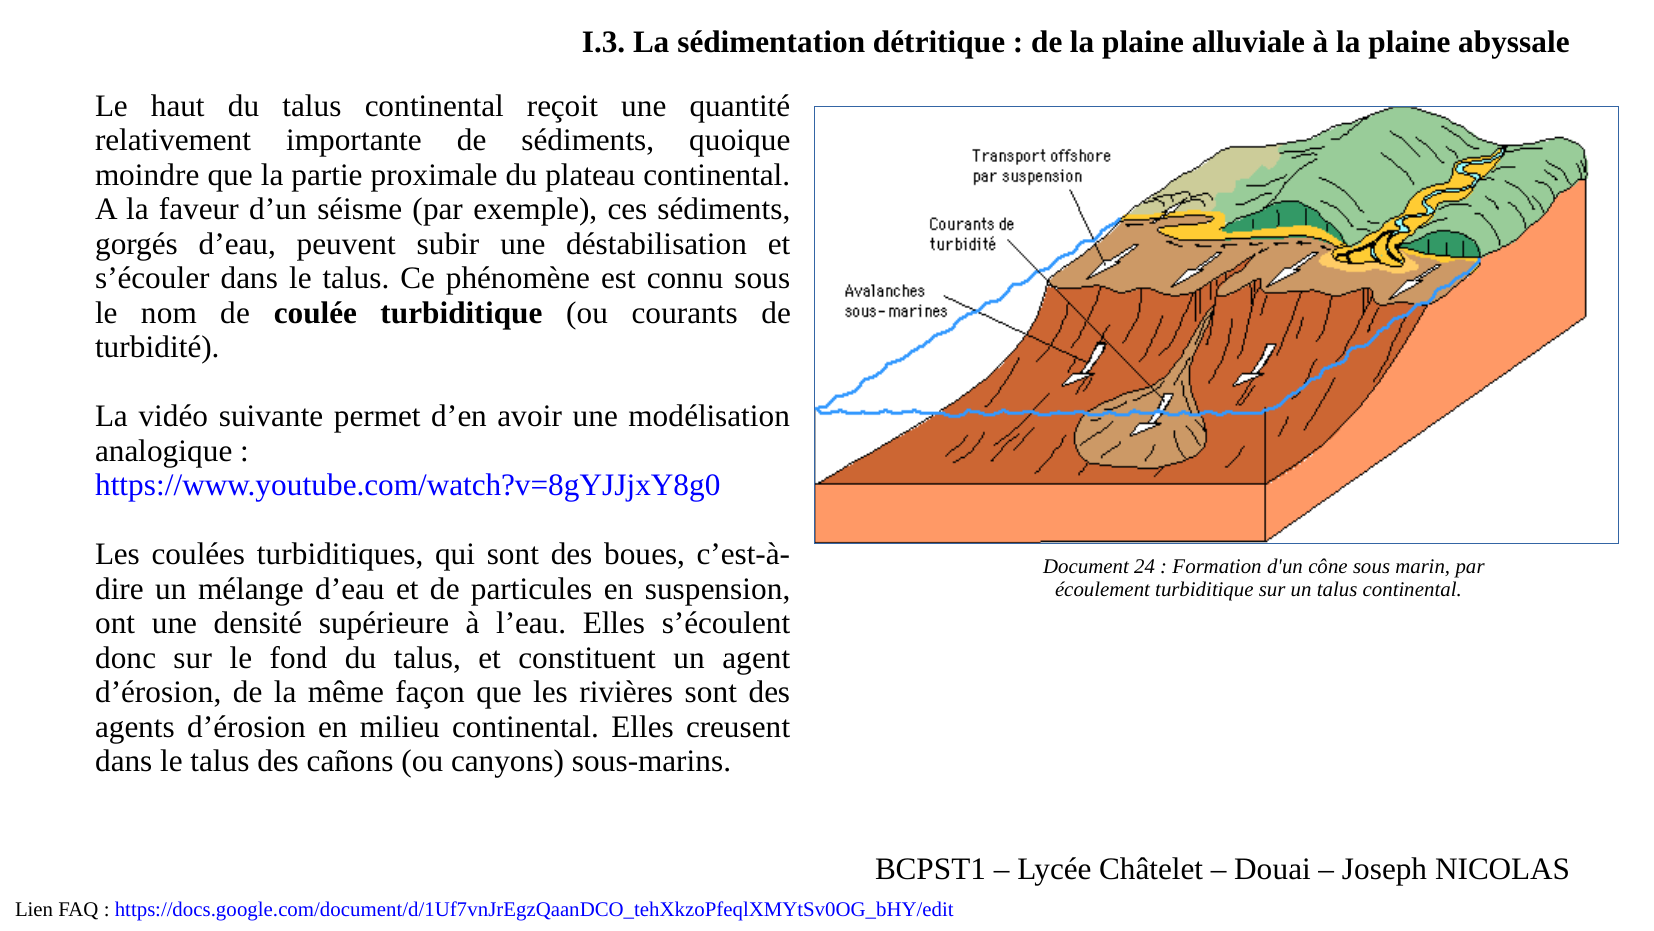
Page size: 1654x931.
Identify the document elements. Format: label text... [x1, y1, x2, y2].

text_box BCPST1 – Lycée Châtelet – Douai – Joseph NICOLAS [637, 832, 1571, 905]
text_box Document 24 : Formation d'un cône sous marin, par écoulement turbiditique sur un talus continental. [1039, 554, 1489, 662]
text_box Le haut du talus continental reçoit une quantité relativement importante de sédiments, quoique moindre que la partie proximale du plateau continental. A la faveur d’un séisme (par exemple), ces sédiments, gorgés d’eau, peuvent subir une déstabilisation et s’écouler dans le talus. Ce phénomène est connu sous le nom de coulée turbiditique (ou courants de turbidité). La vidéo suivante permet d’en avoir une modélisation analogique : https://www.youtube.com/watch?v=8gYJJjxY8g0 Les coulées turbiditiques, qui sont des boues, c’est-à-dire un mélange d’eau et de particules en suspension, ont une densité supérieure à l’eau. Elles s’écoulent donc sur le fond du talus, et constituent un agent d’érosion, de la même façon que les rivières sont des agents d’érosion en milieu continental. Elles creusent dans le talus des cañons (ou canyons) sous-marins. [95, 88, 792, 779]
text_box Lien FAQ : https://docs.google.com/document/d/1Uf7vnJrEgzQaanDCO_tehXkzoPfeqlXMYtSv0OG_bHY/edit [0, 897, 993, 931]
text_box I.3. La sédimentation détritique : de la plaine alluviale à la plaine abyssale [496, 5, 1571, 78]
picture [814, 106, 1619, 544]
